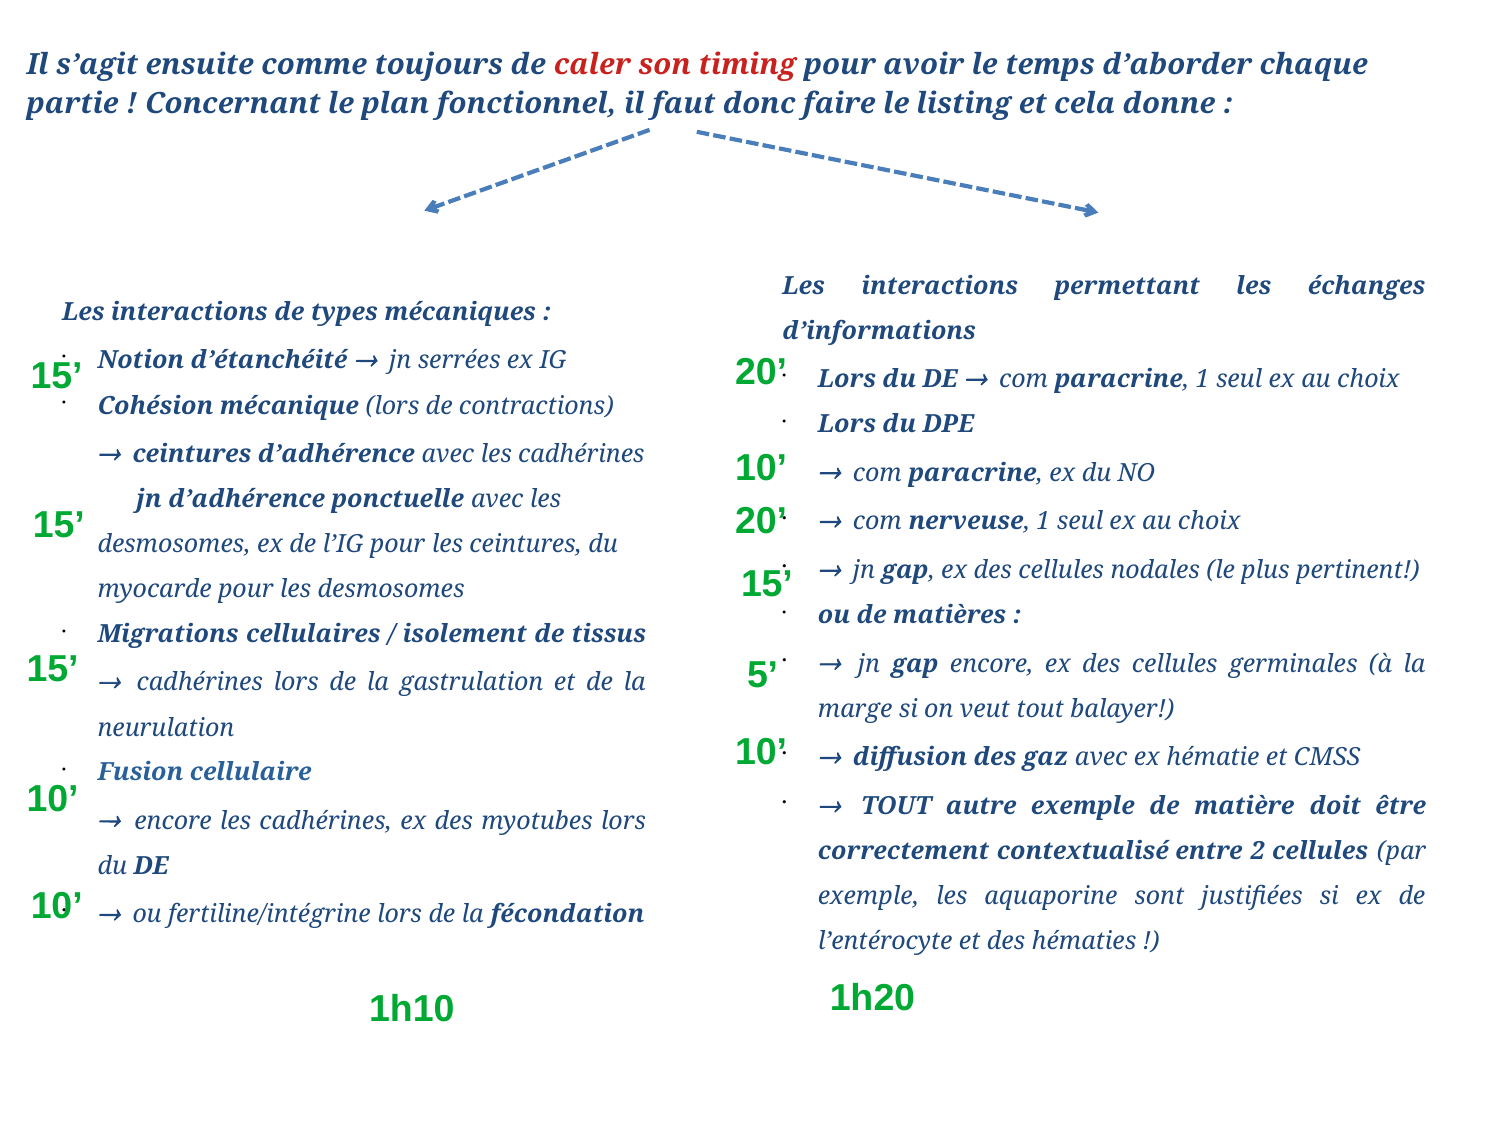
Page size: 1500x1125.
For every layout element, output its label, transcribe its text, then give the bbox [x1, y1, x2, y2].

text_box 15’ [18, 496, 302, 553]
text_box 15’ [726, 555, 1010, 612]
text_box Les interactions permettant les échanges d’informations Lors du DE  com paracrine, 1 seul ex au choix Lors du DPE  com paracrine, ex du NO  com nerveuse, 1 seul ex au choix  jn gap, ex des cellules nodales (le plus pertinent!) ou de matières :  jn gap encore, ex des cellules germinales (à la marge si on veut tout balayer!)  diffusion des gaz avec ex hématie et CMSS  TOUT autre exemple de matière doit être correctement contextualisé entre 2 cellules (par exemple, les aquaporine sont justifiées si ex de l’entérocyte et des hématies !) [767, 246, 1441, 962]
text_box 1h20 [814, 968, 1099, 1026]
text_box 15’ [11, 640, 296, 697]
text_box Il s’agit ensuite comme toujours de caler son timing pour avoir le temps d’aborder chaque partie ! Concernant le plan fonctionnel, il faut donc faire le listing et cela donne : [11, 35, 1499, 117]
text_box 5’ [732, 645, 1016, 703]
text_box 15’ [15, 346, 300, 404]
text_box 10’ [720, 439, 1004, 492]
text_box 1h10 [354, 980, 638, 1038]
text_box 20’ [720, 492, 1004, 550]
text_box 10’ [16, 877, 300, 935]
text_box 10’ [11, 769, 296, 827]
text_box Les interactions de types mécaniques : Notion d’étanchéité  jn serrées ex IG Cohésion mécanique (lors de contractions)  ceintures d’adhérence avec les cadhérines jn d’adhérence ponctuelle avec les desmosomes, ex de l’IG pour les ceintures, du myocarde pour les desmosomes Migrations cellulaires / isolement de tissus  cadhérines lors de la gastrulation et de la neurulation Fusion cellulaire  encore les cadhérines, ex des myotubes lors du DE  ou fertiline/intégrine lors de la fécondation [47, 273, 662, 936]
text_box 10’ [720, 722, 1004, 780]
text_box 20’ [720, 343, 1004, 401]
